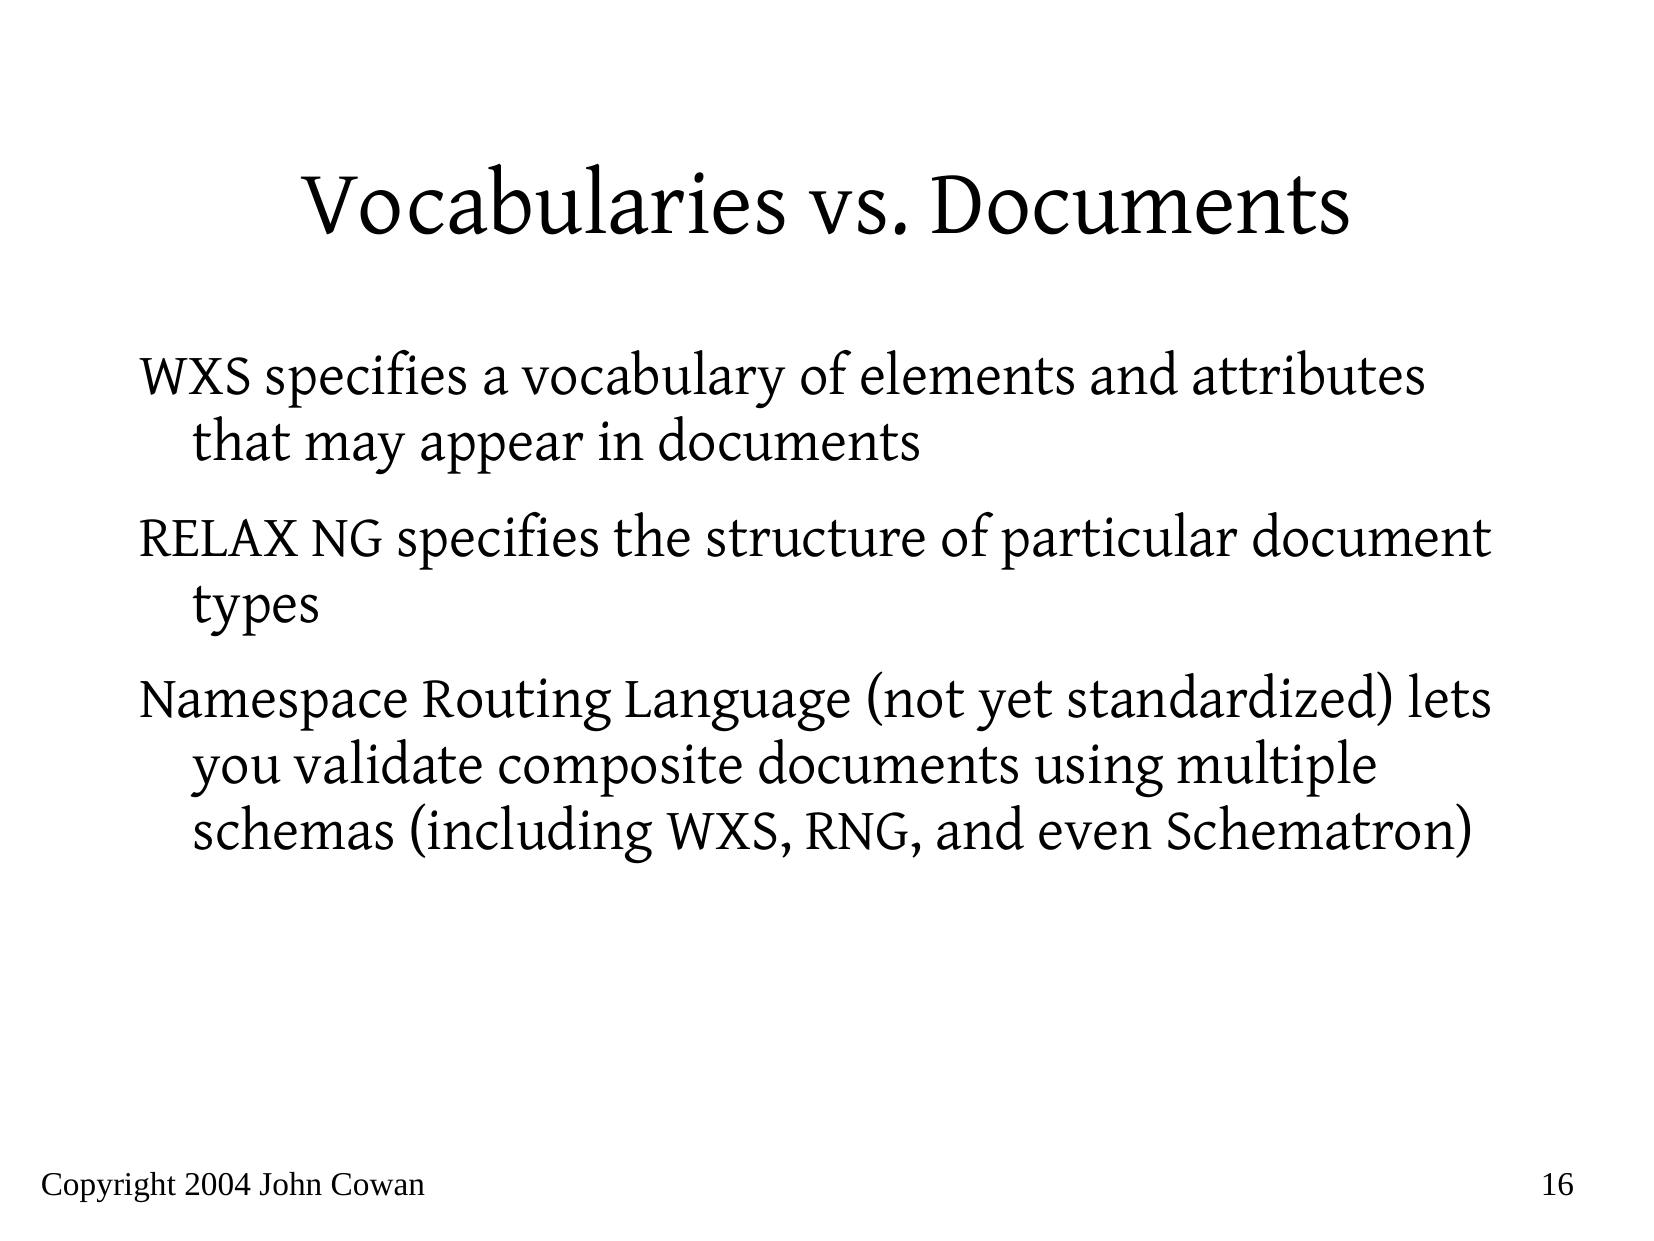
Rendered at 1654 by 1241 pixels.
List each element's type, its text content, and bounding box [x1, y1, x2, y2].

list WXS specifies a vocabulary of elements and attributes that may appear in documents RELAX NG specifies the structure of particular document types Namespace Routing Language (not yet standardized) lets you validate composite documents using multiple schemas (including WXS, RNG, and even Schematron) [121, 344, 1534, 1127]
title Vocabularies vs. Documents [121, 102, 1534, 311]
